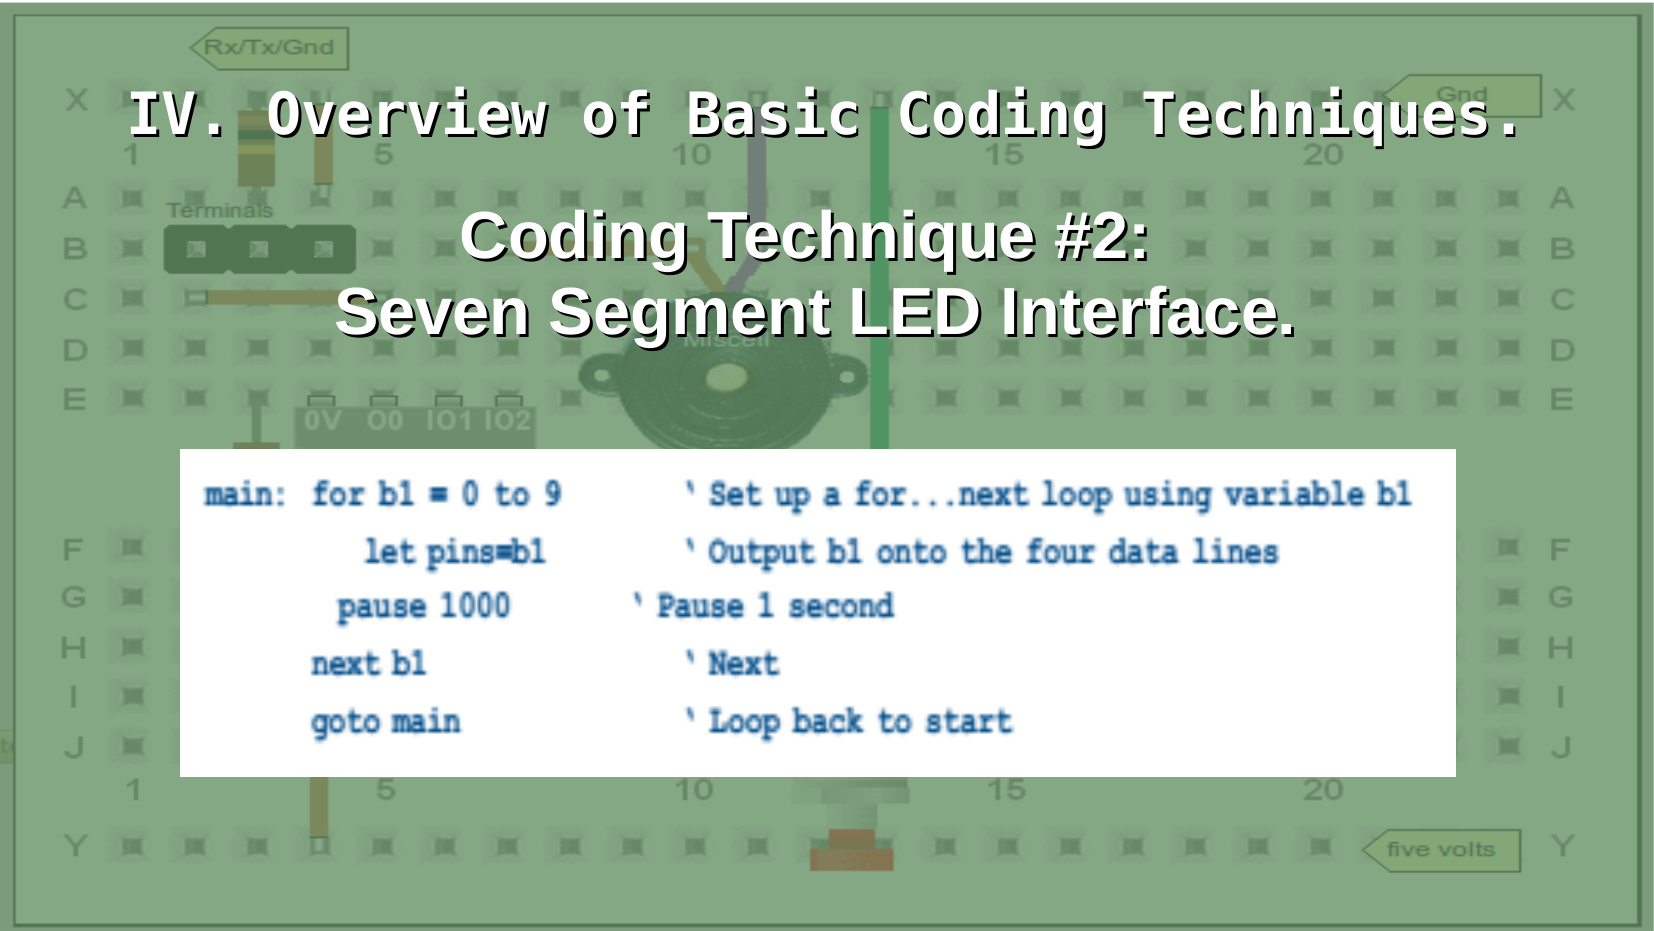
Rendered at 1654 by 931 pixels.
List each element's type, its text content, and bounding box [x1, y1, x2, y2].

picture [0, 2, 1654, 931]
title IV. Overview of Basic Coding Techniques. [82, 28, 1571, 202]
subtitle Coding Technique #2: Seven Segment LED Interface. [71, 177, 1561, 886]
